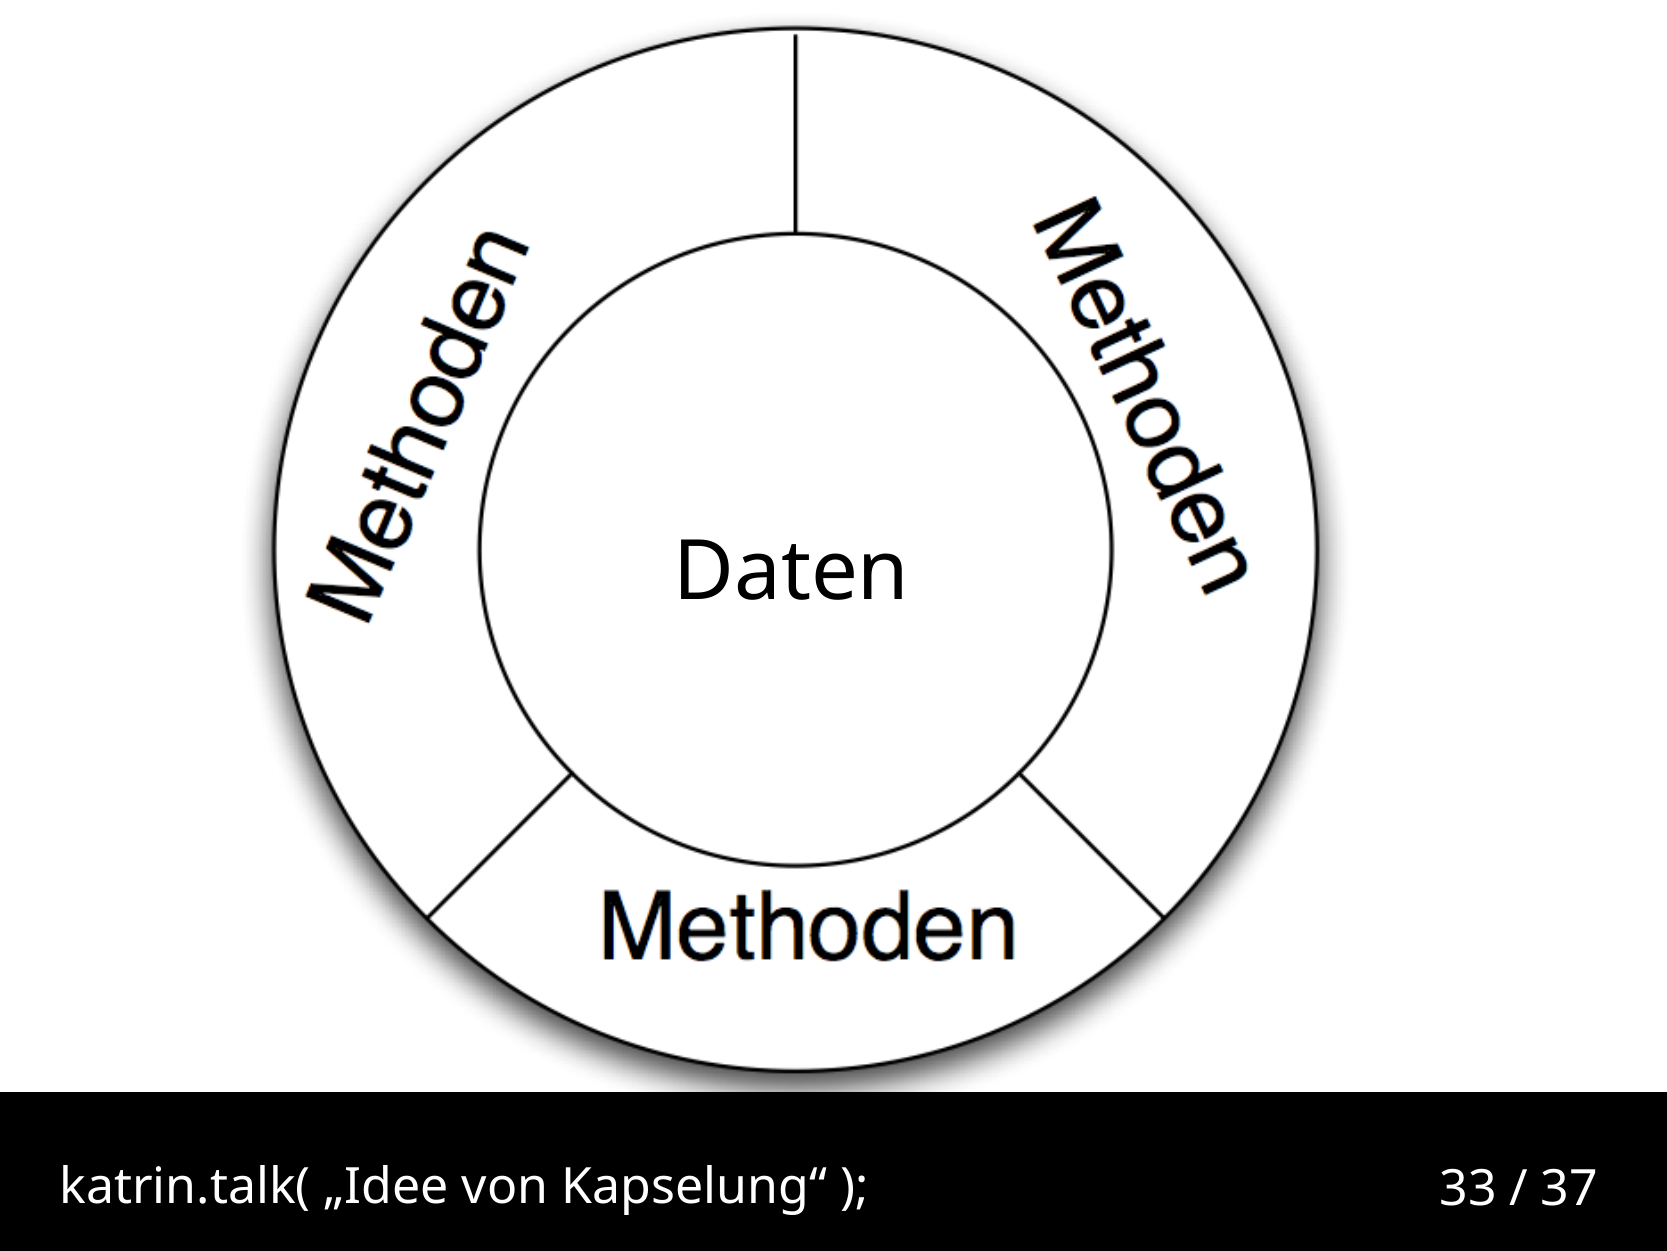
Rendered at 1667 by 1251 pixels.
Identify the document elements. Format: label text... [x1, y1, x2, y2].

picture [229, 0, 1359, 1129]
text_box katrin.talk( „Idee von Kapselung“ ); [44, 1142, 1550, 1226]
text_box Daten [659, 503, 1013, 612]
